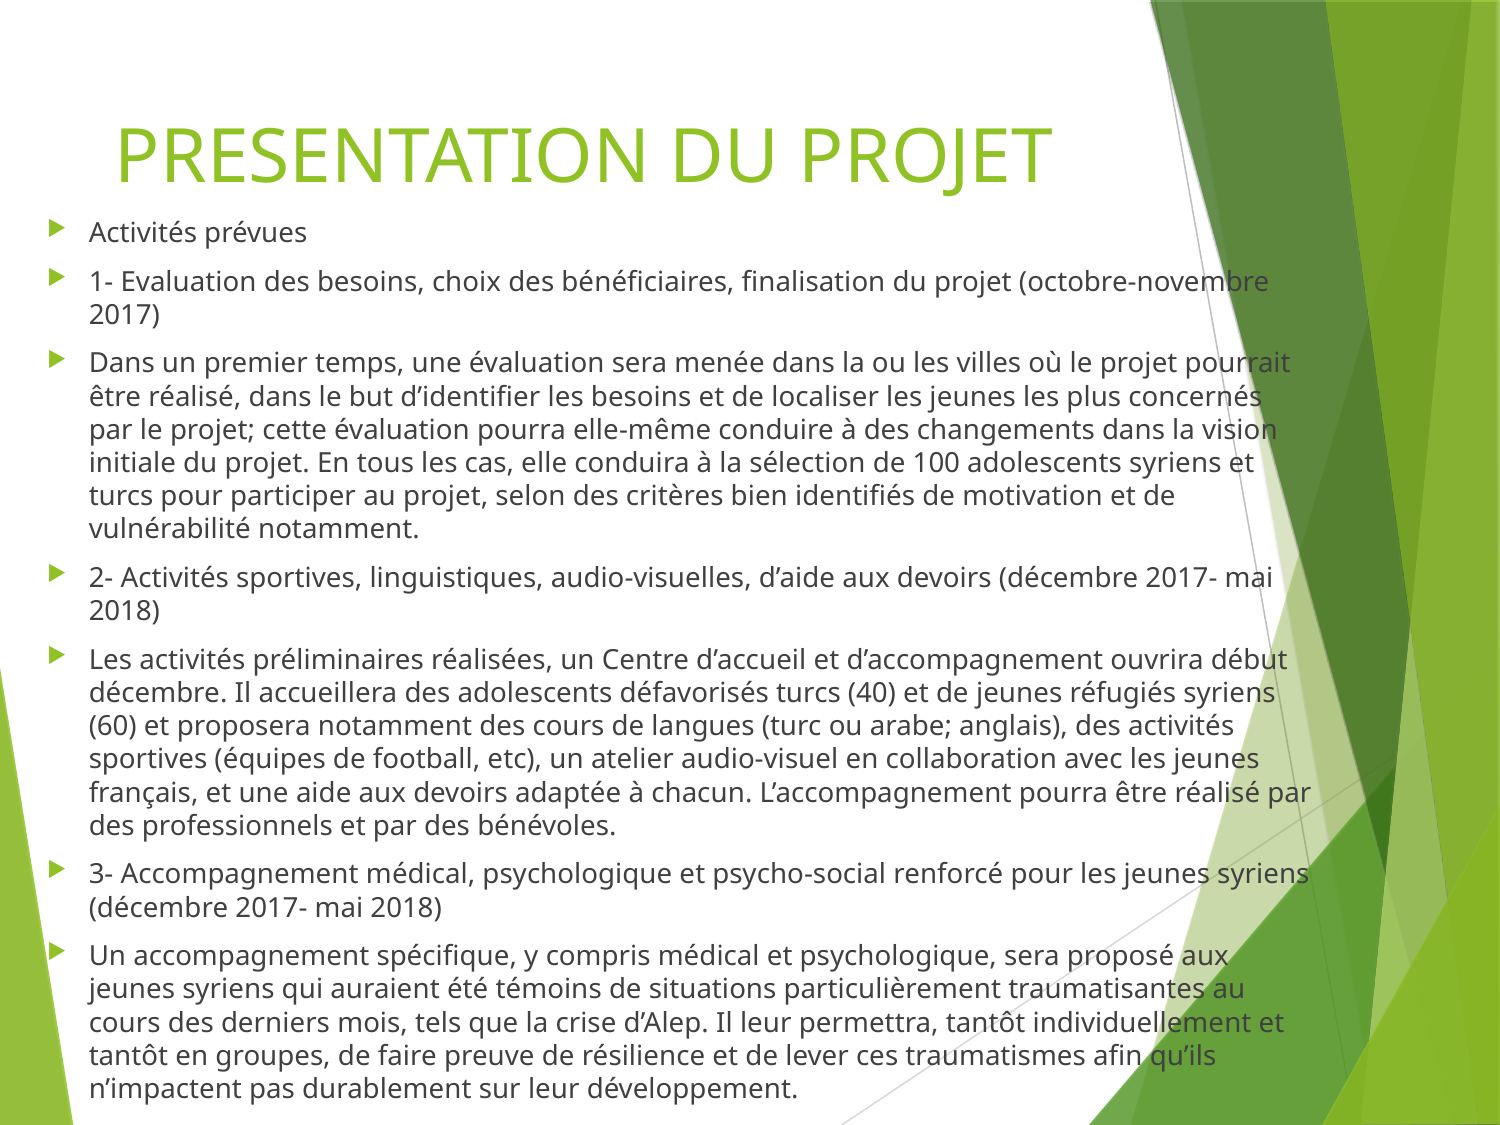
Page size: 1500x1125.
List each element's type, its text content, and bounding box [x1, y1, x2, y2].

title PRESENTATION DU PROJET [99, 99, 1142, 207]
list Activités prévues 1- Evaluation des besoins, choix des bénéficiaires, finalisation du projet (octobre-novembre 2017) Dans un premier temps, une évaluation sera menée dans la ou les villes où le projet pourrait être réalisé, dans le but d’identifier les besoins et de localiser les jeunes les plus concernés par le projet; cette évaluation pourra elle-même conduire à des changements dans la vision initiale du projet. En tous les cas, elle conduira à la sélection de 100 adolescents syriens et turcs pour participer au projet, selon des critères bien identifiés de motivation et de vulnérabilité notamment. 2- Activités sportives, linguistiques, audio-visuelles, d’aide aux devoirs (décembre 2017- mai 2018) Les activités préliminaires réalisées, un Centre d’accueil et d’accompagnement ouvrira début décembre. Il accueillera des adolescents défavorisés turcs (40) et de jeunes réfugiés syriens (60) et proposera notamment des cours de langues (turc ou arabe; anglais), des activités sportives (équipes de football, etc), un atelier audio-visuel en collaboration avec les jeunes français, et une aide aux devoirs adaptée à chacun. L’accompagnement pourra être réalisé par des professionnels et par des bénévoles. 3- Accompagnement médical, psychologique et psycho-social renforcé pour les jeunes syriens (décembre 2017- mai 2018) Un accompagnement spécifique, y compris médical et psychologique, sera proposé aux jeunes syriens qui auraient été témoins de situations particulièrement traumatisantes au cours des derniers mois, tels que la crise d’Alep. Il leur permettra, tantôt individuellement et tantôt en groupes, de faire preuve de résilience et de lever ces traumatismes afin qu’ils n’impactent pas durablement sur leur développement. [32, 207, 1329, 1122]
